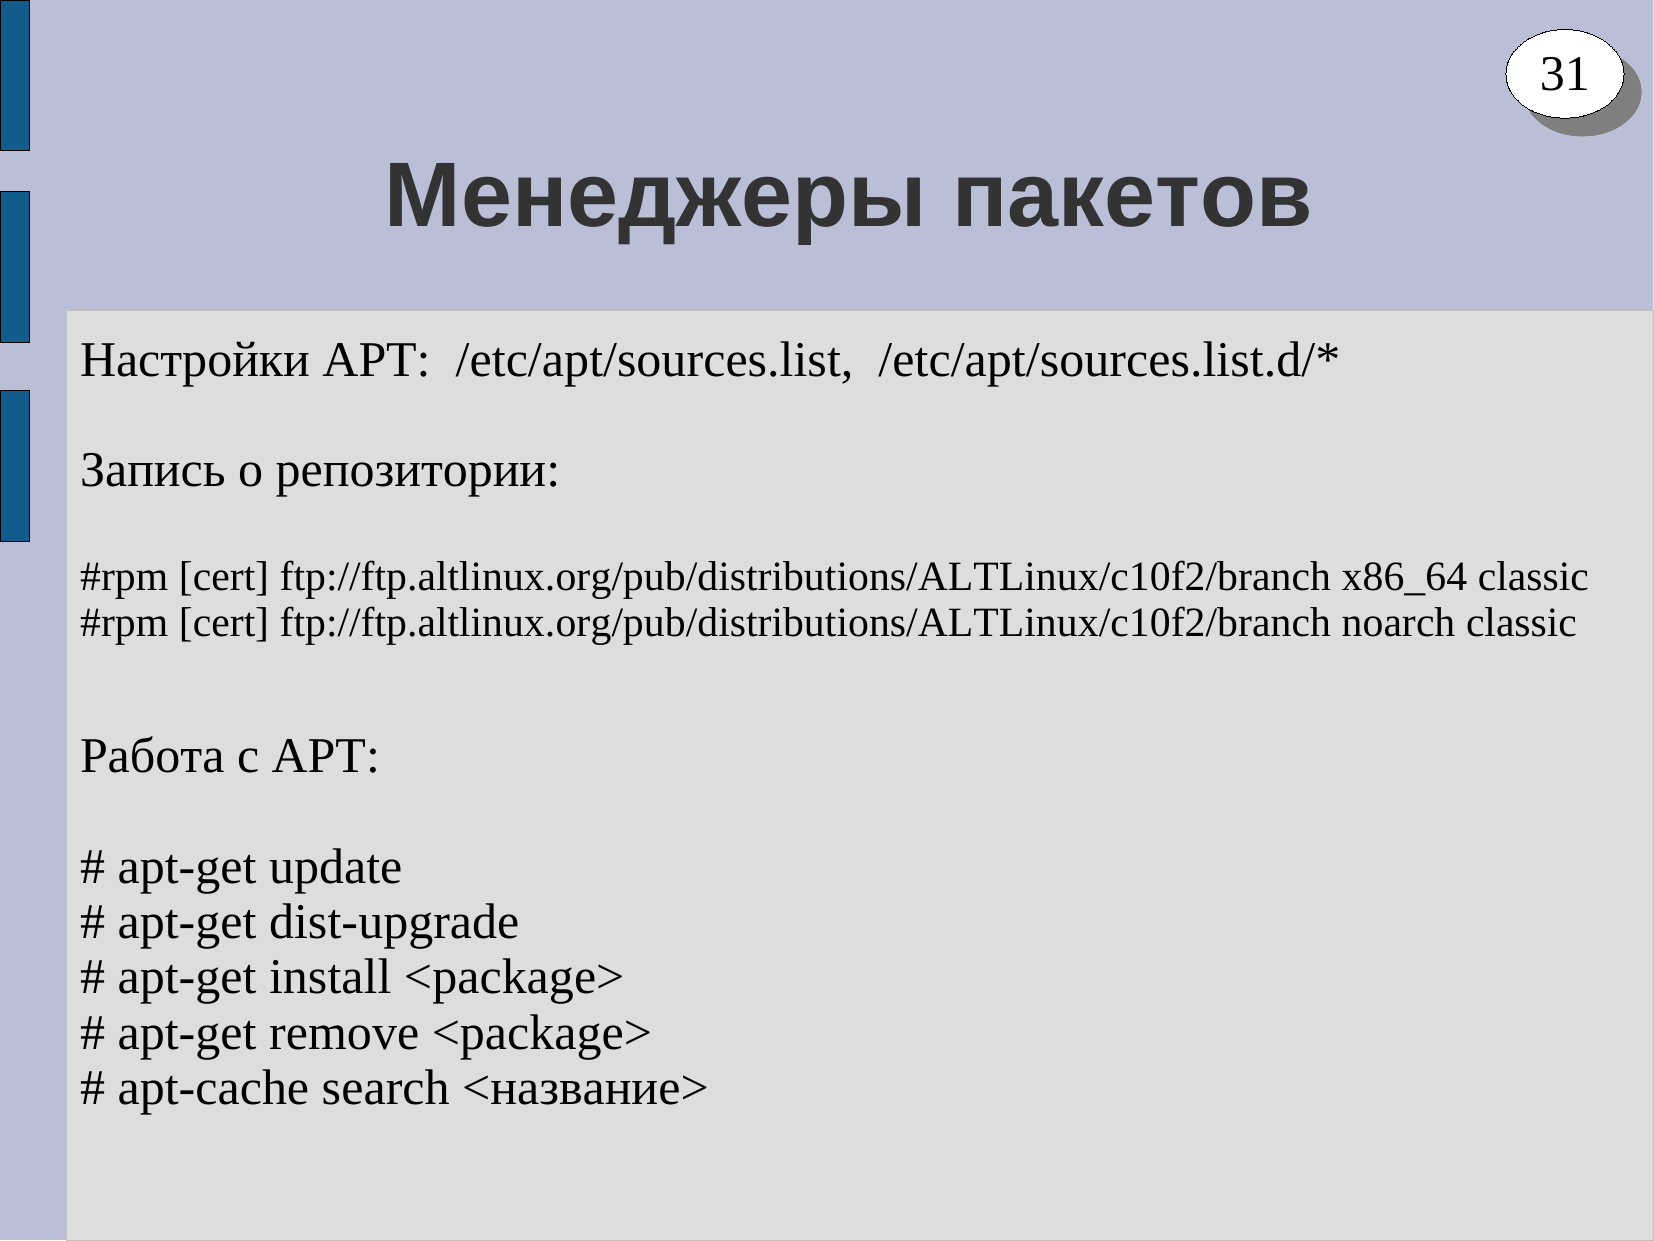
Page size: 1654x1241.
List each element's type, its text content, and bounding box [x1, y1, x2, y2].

text_box 31 [1505, 29, 1625, 119]
text_box Настройки APT: /etc/apt/sources.list, /etc/apt/sources.list.d/* Запись о репозитории: #rpm [cert] ftp://ftp.altlinux.org/pub/distributions/ALTLinux/c10f2/branch x86_64 classic #rpm [cert] ftp://ftp.altlinux.org/pub/distributions/ALTLinux/c10f2/branch noarch classic Работа с APT: # apt-get update # apt-get dist-upgrade # apt-get install <package> # apt-get remove <package> # apt-cache search <название> [79, 331, 1643, 1171]
title Менеджеры пакетов [121, 91, 1534, 299]
